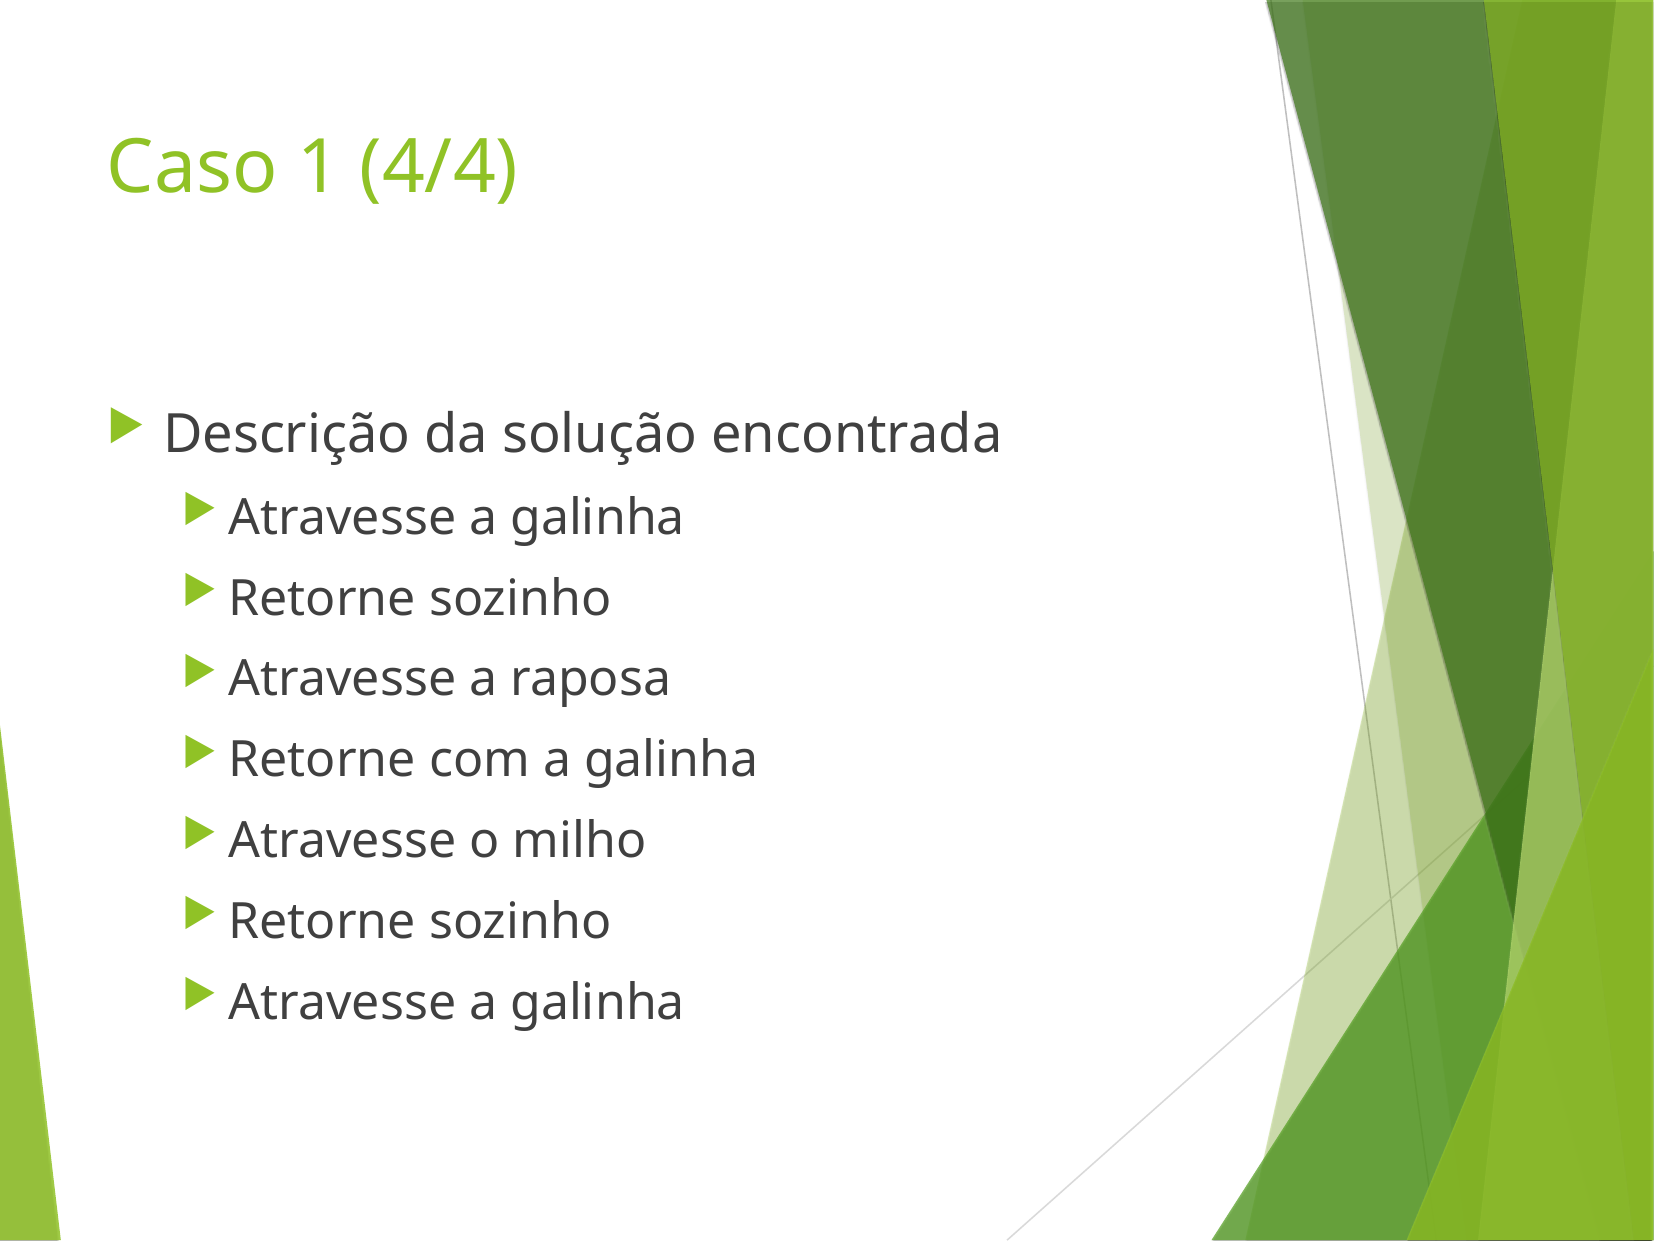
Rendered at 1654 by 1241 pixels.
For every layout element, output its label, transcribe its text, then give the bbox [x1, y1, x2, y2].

list Descrição da solução encontrada Atravesse a galinha Retorne sozinho Atravesse a raposa Retorne com a galinha Atravesse o milho Retorne sozinho Atravesse a galinha [91, 390, 1258, 1093]
title Caso 1 (4/4) [91, 110, 1258, 349]
